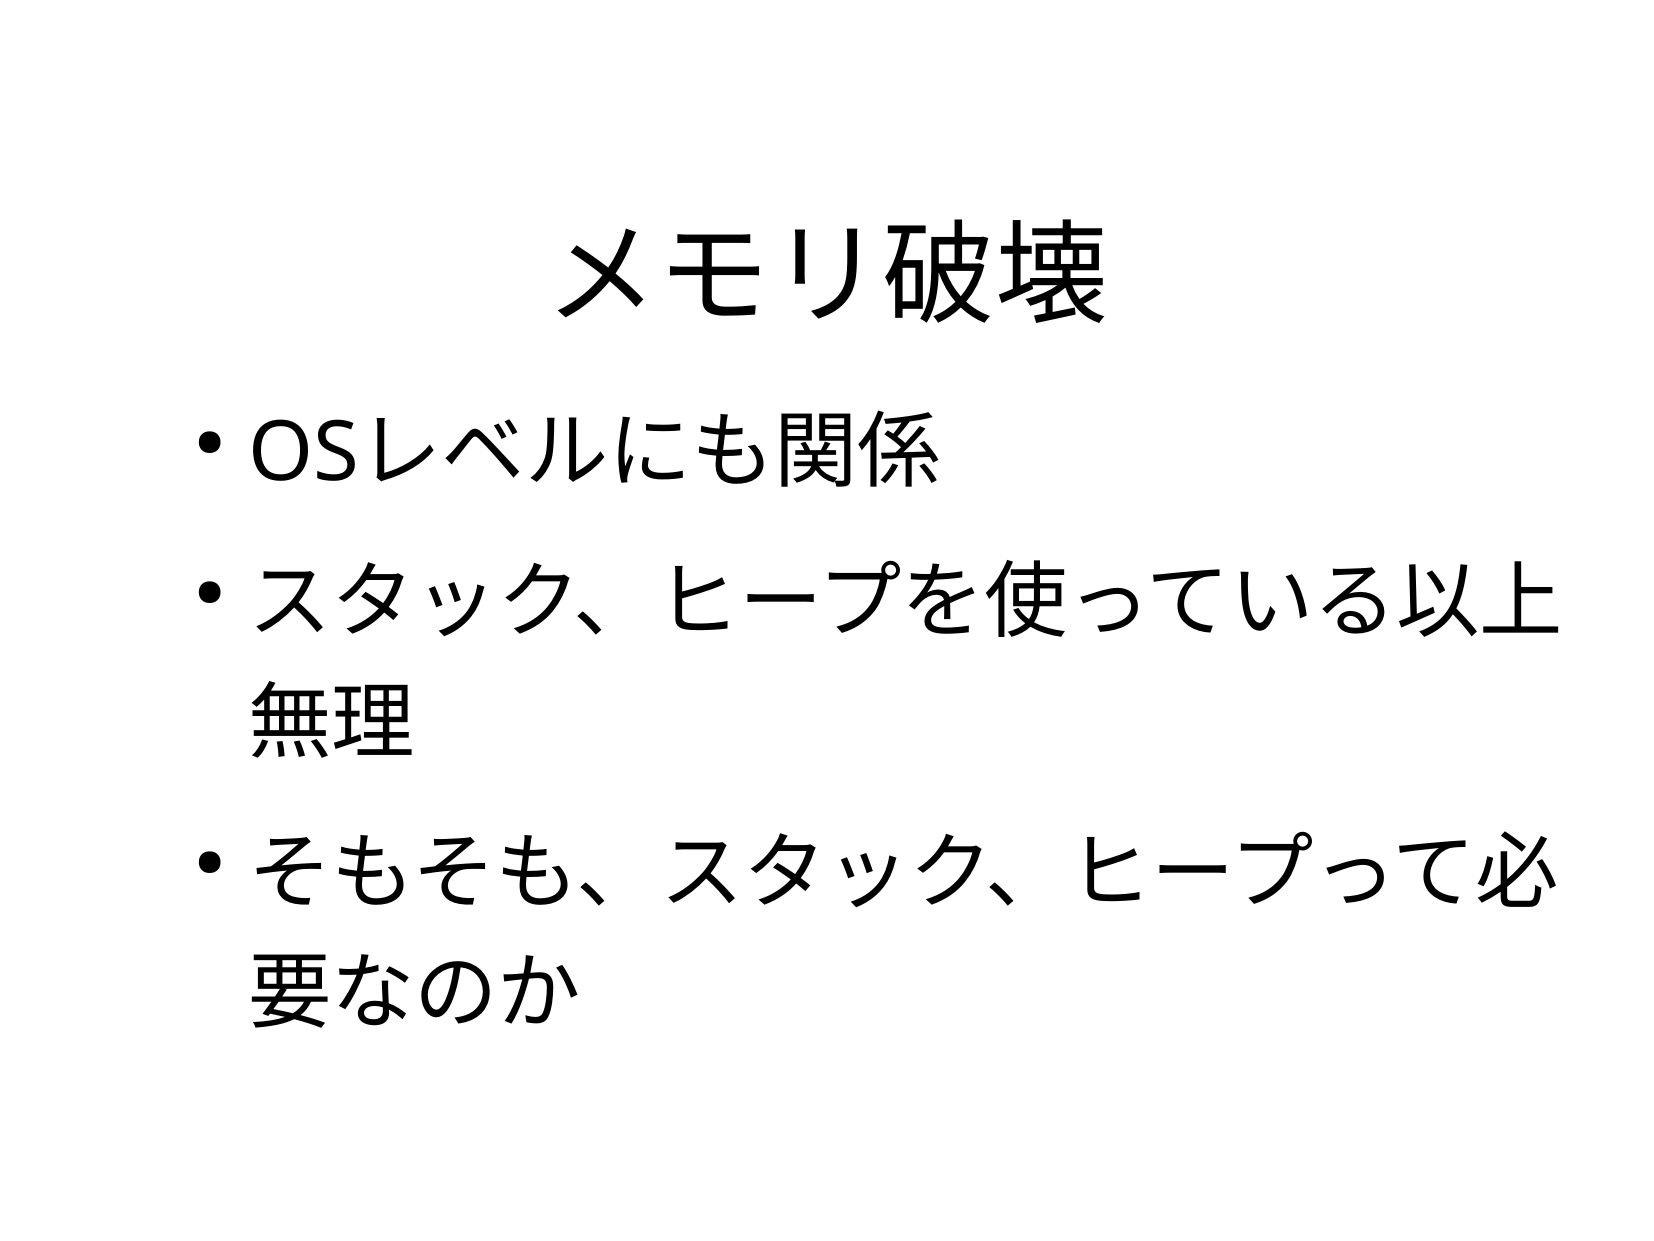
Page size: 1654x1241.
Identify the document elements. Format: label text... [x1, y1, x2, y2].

title メモリ破壊 [82, 161, 1571, 369]
list OSレベルにも関係 スタック、ヒープを使っている以上無理 そもそも、スタック、ヒープって必要なのか [177, 383, 1571, 1104]
